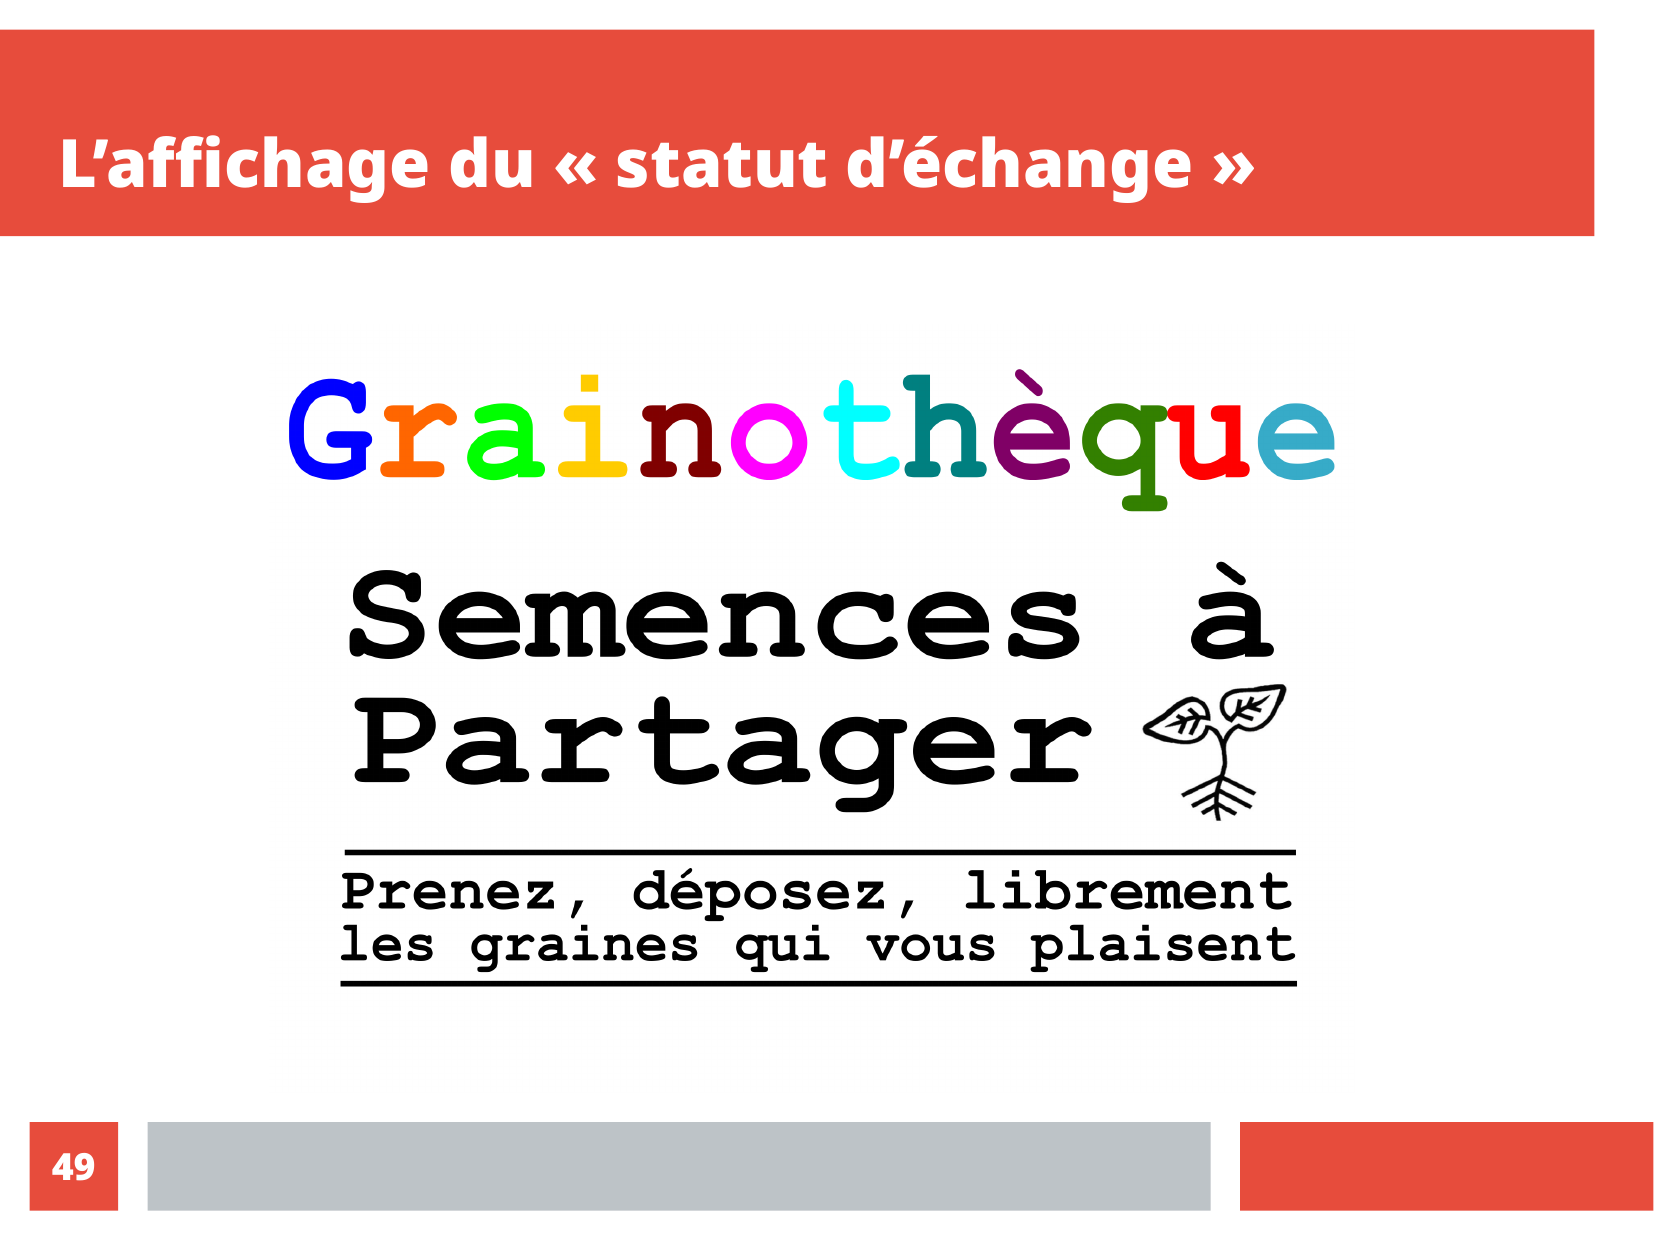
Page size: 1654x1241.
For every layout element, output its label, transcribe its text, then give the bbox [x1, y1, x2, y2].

picture [269, 324, 1355, 1093]
title L’affichage du « statut d’échange » [59, 59, 1595, 207]
